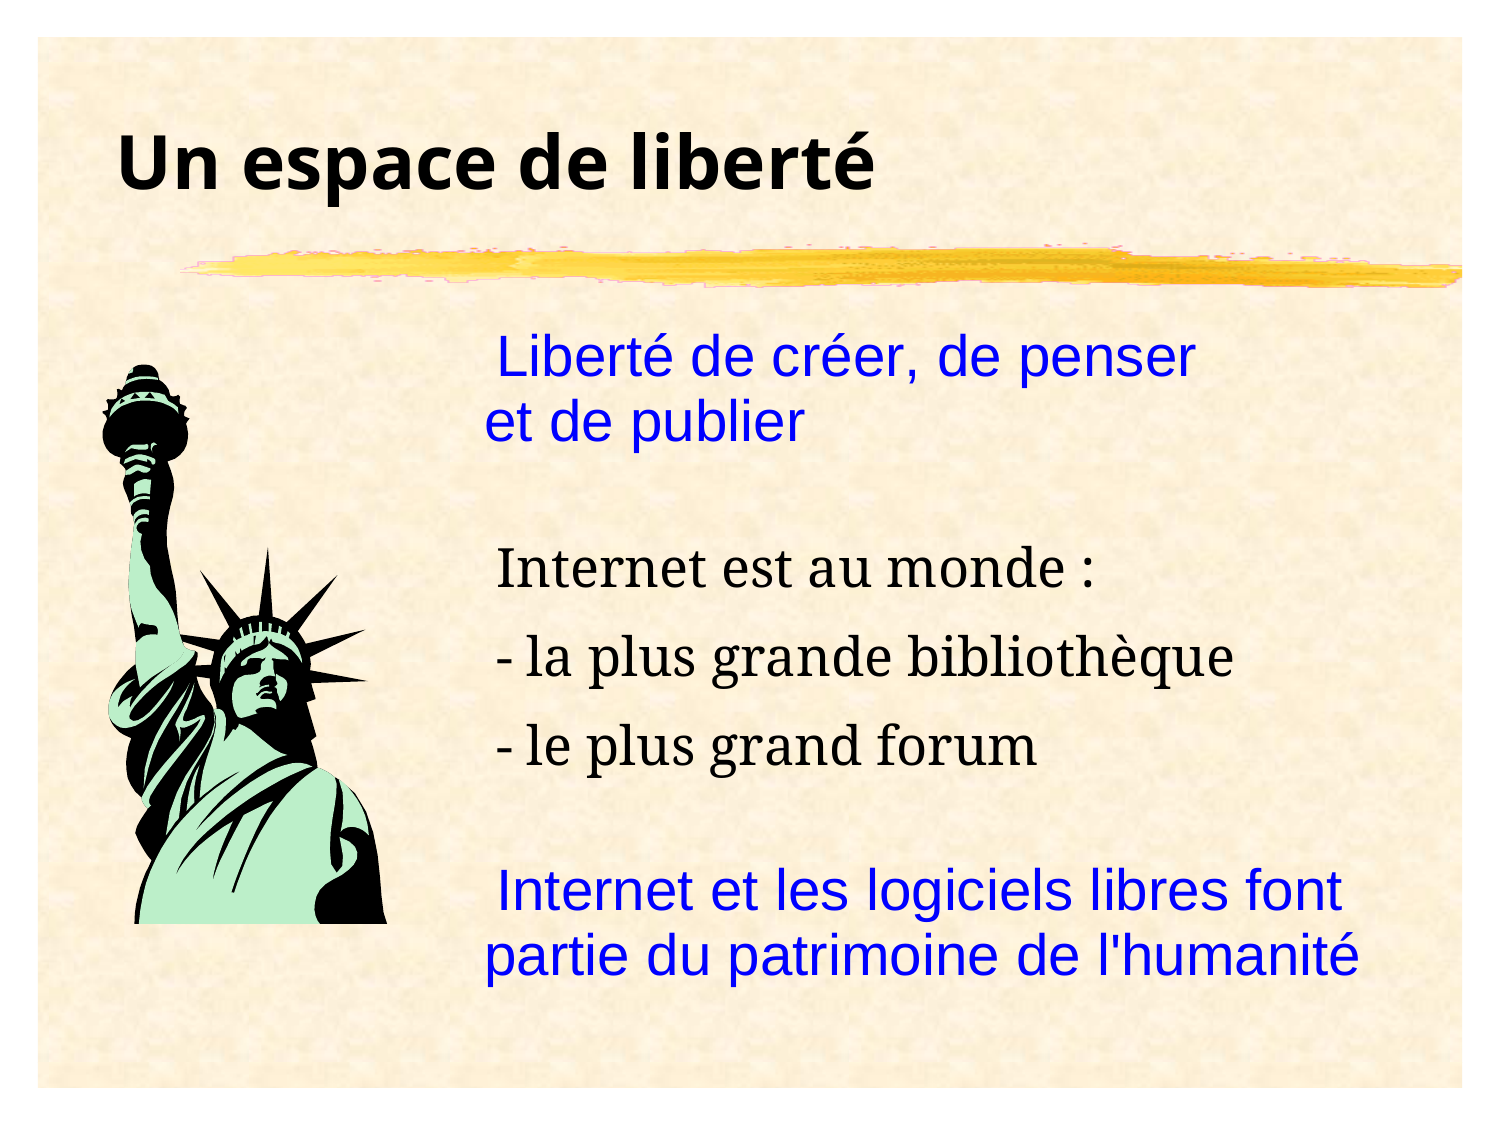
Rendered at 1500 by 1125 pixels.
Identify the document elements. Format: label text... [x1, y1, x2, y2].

title Un espace de liberté [101, 72, 1312, 248]
text_box Liberté de créer, de penser et de publier Internet est au monde : - la plus grande bibliothèque - le plus grand forum Internet et les logiciels libres font partie du patrimoine de l'humanité [469, 315, 1431, 1015]
picture [37, 37, 1463, 1088]
